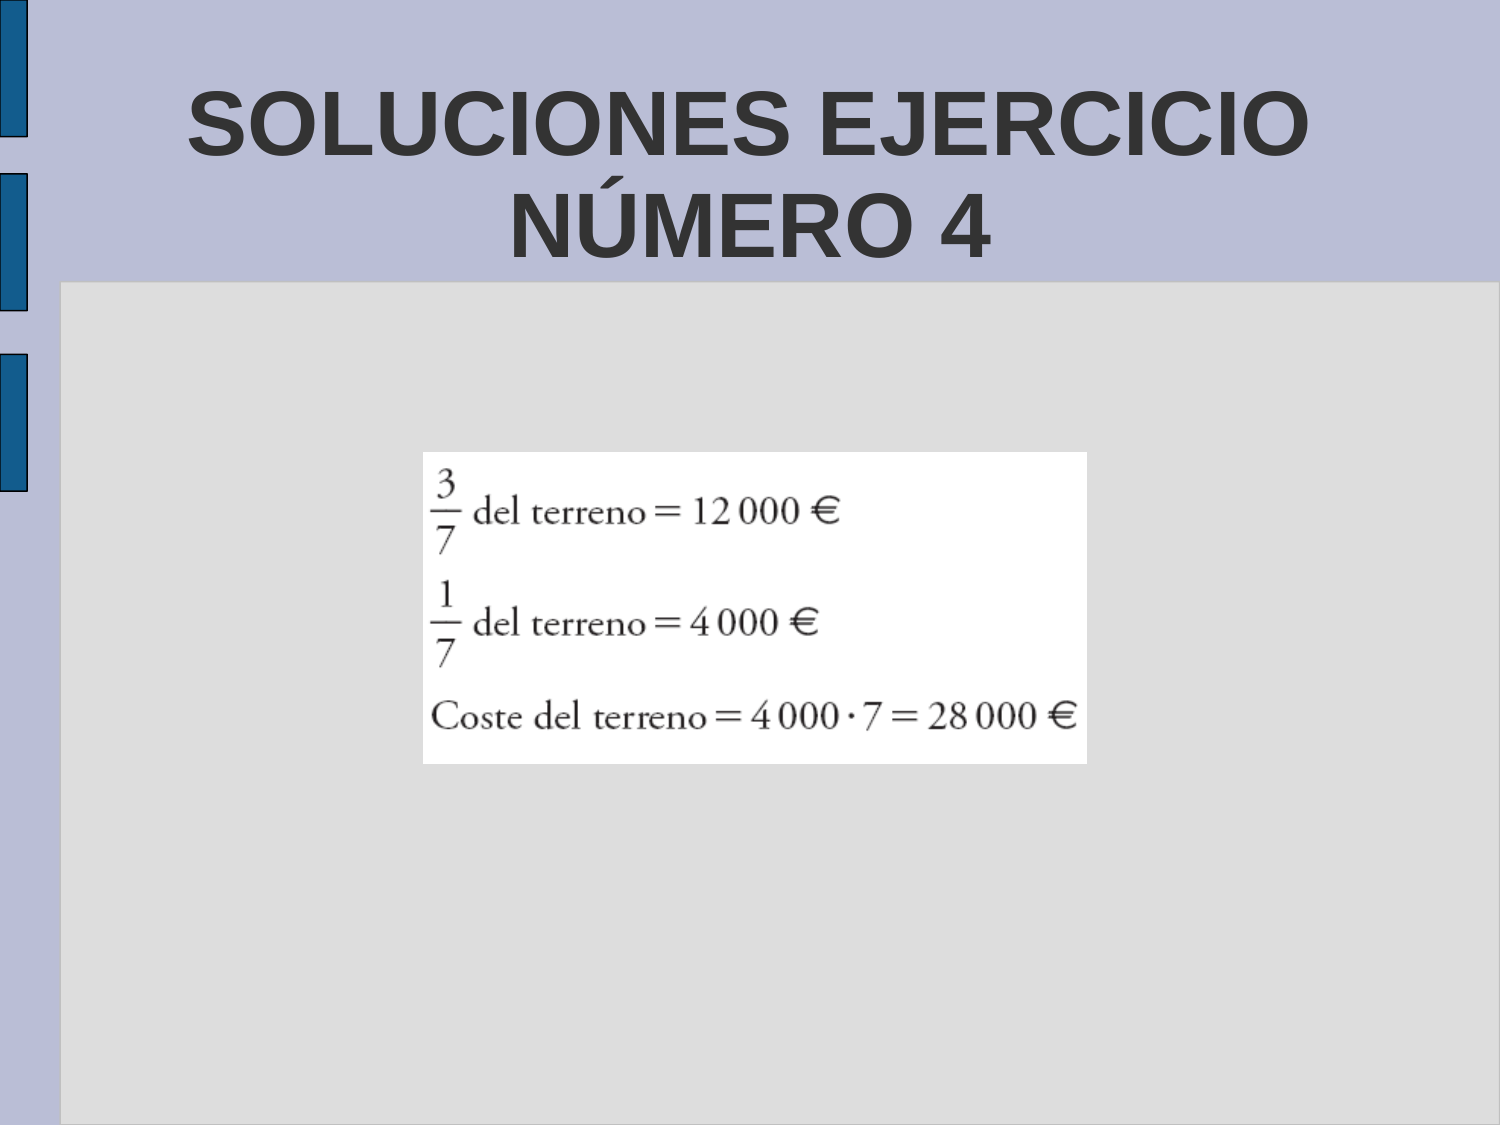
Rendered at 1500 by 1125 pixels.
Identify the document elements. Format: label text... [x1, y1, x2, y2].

picture [423, 452, 1087, 764]
title SOLUCIONES EJERCICIO NÚMERO 4 [110, 73, 1391, 279]
